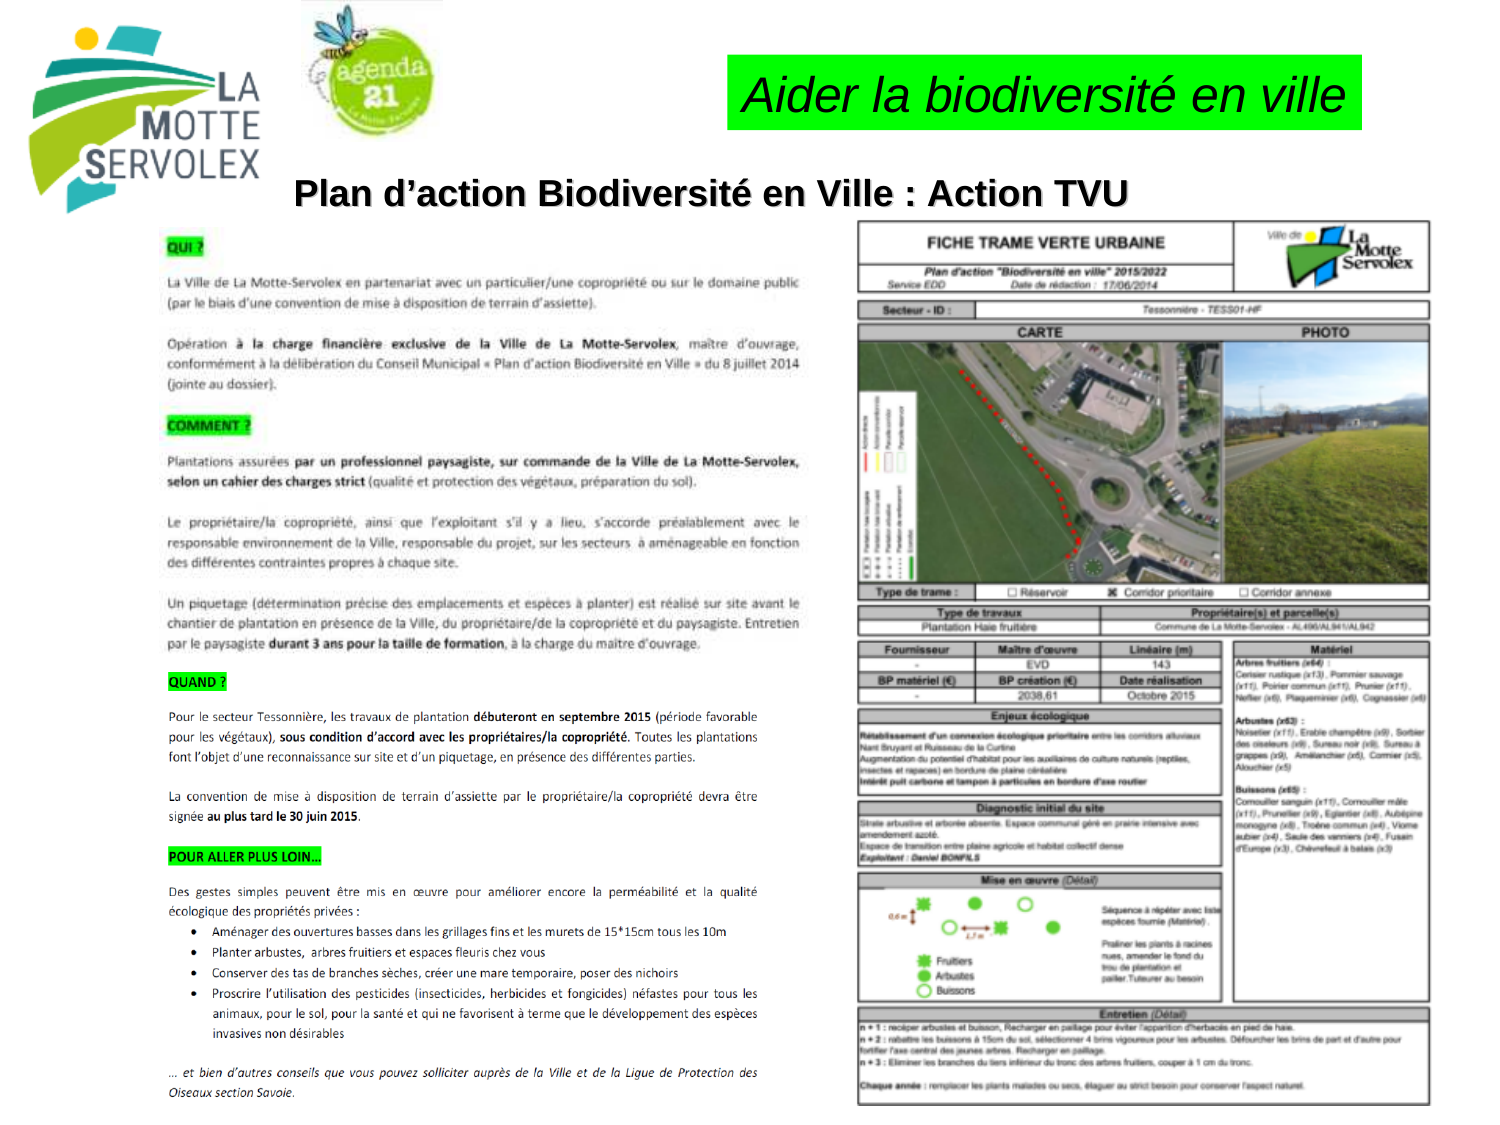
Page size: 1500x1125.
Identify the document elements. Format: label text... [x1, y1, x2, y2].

text_box Plan d’action Biodiversité en Ville : Action TVU [278, 160, 1146, 222]
text_box Aider la biodiversité en ville [727, 54, 1362, 131]
picture [11, 0, 1500, 1125]
picture [301, 0, 443, 142]
